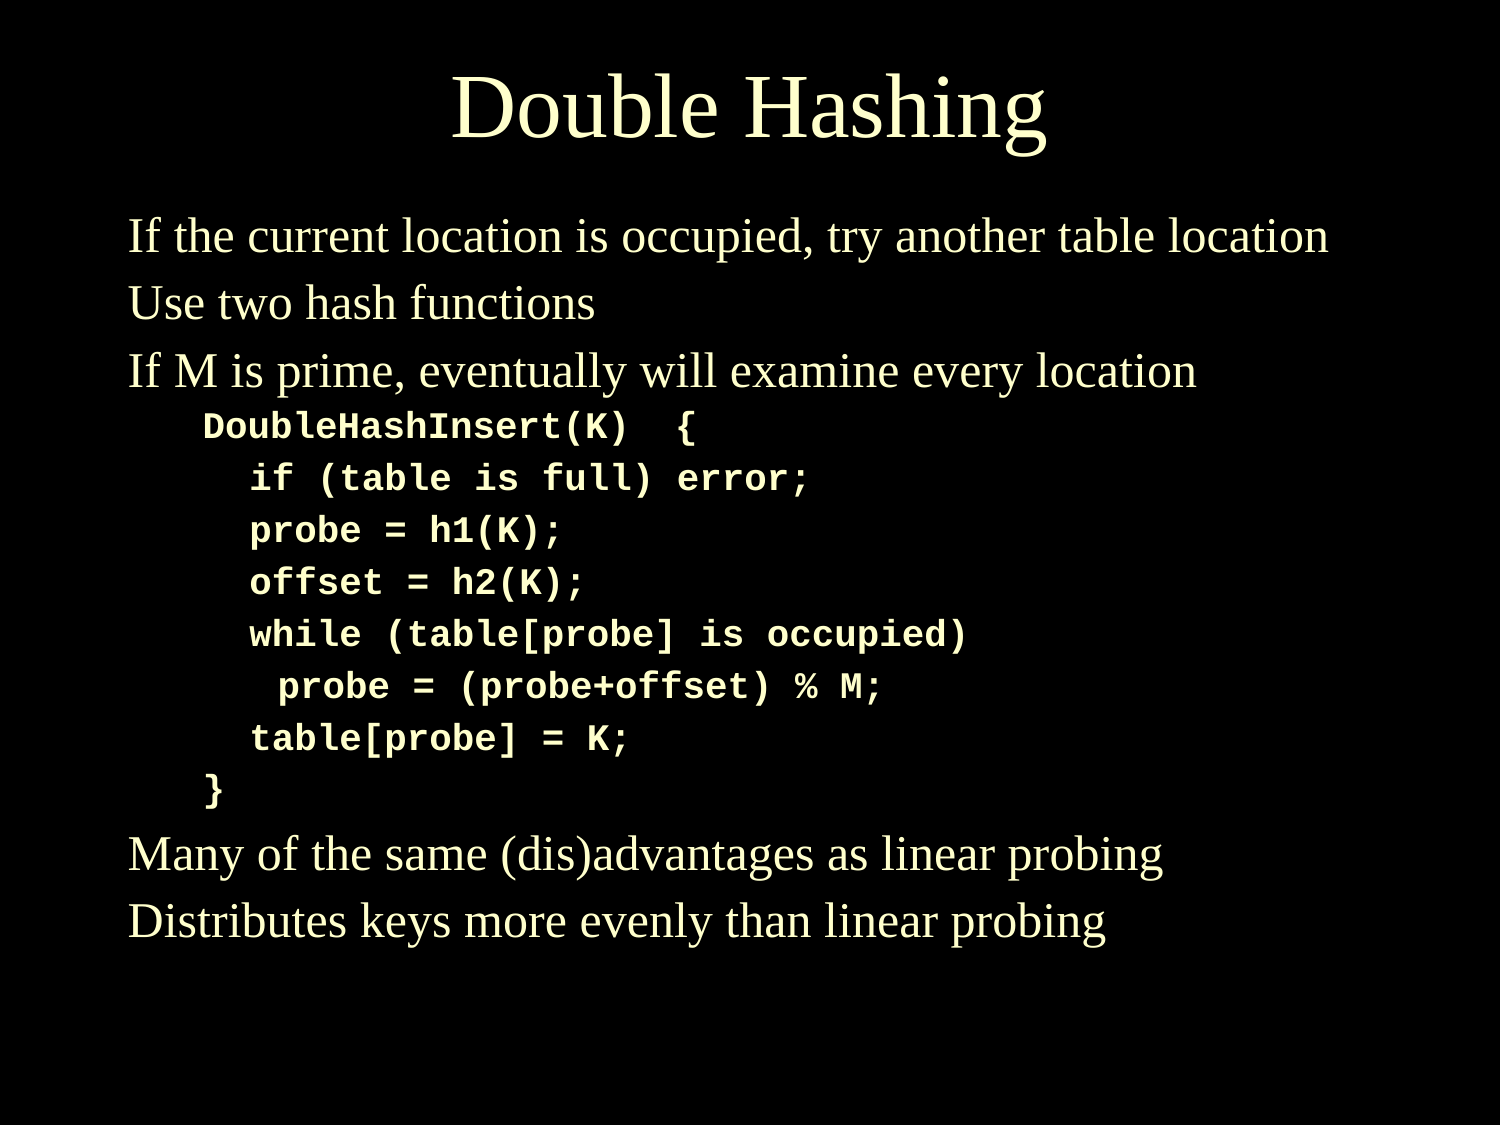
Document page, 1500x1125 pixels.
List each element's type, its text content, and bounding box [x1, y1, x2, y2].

list If the current location is occupied, try another table location Use two hash functions If M is prime, eventually will examine every location DoubleHashInsert(K) { if (table is full) error; probe = h1(K); offset = h2(K); while (table[probe] is occupied) probe = (probe+offset) % M; table[probe] = K; } Many of the same (dis)advantages as linear probing Distributes keys more evenly than linear probing [112, 200, 1482, 1026]
title Double Hashing [21, 47, 1479, 165]
